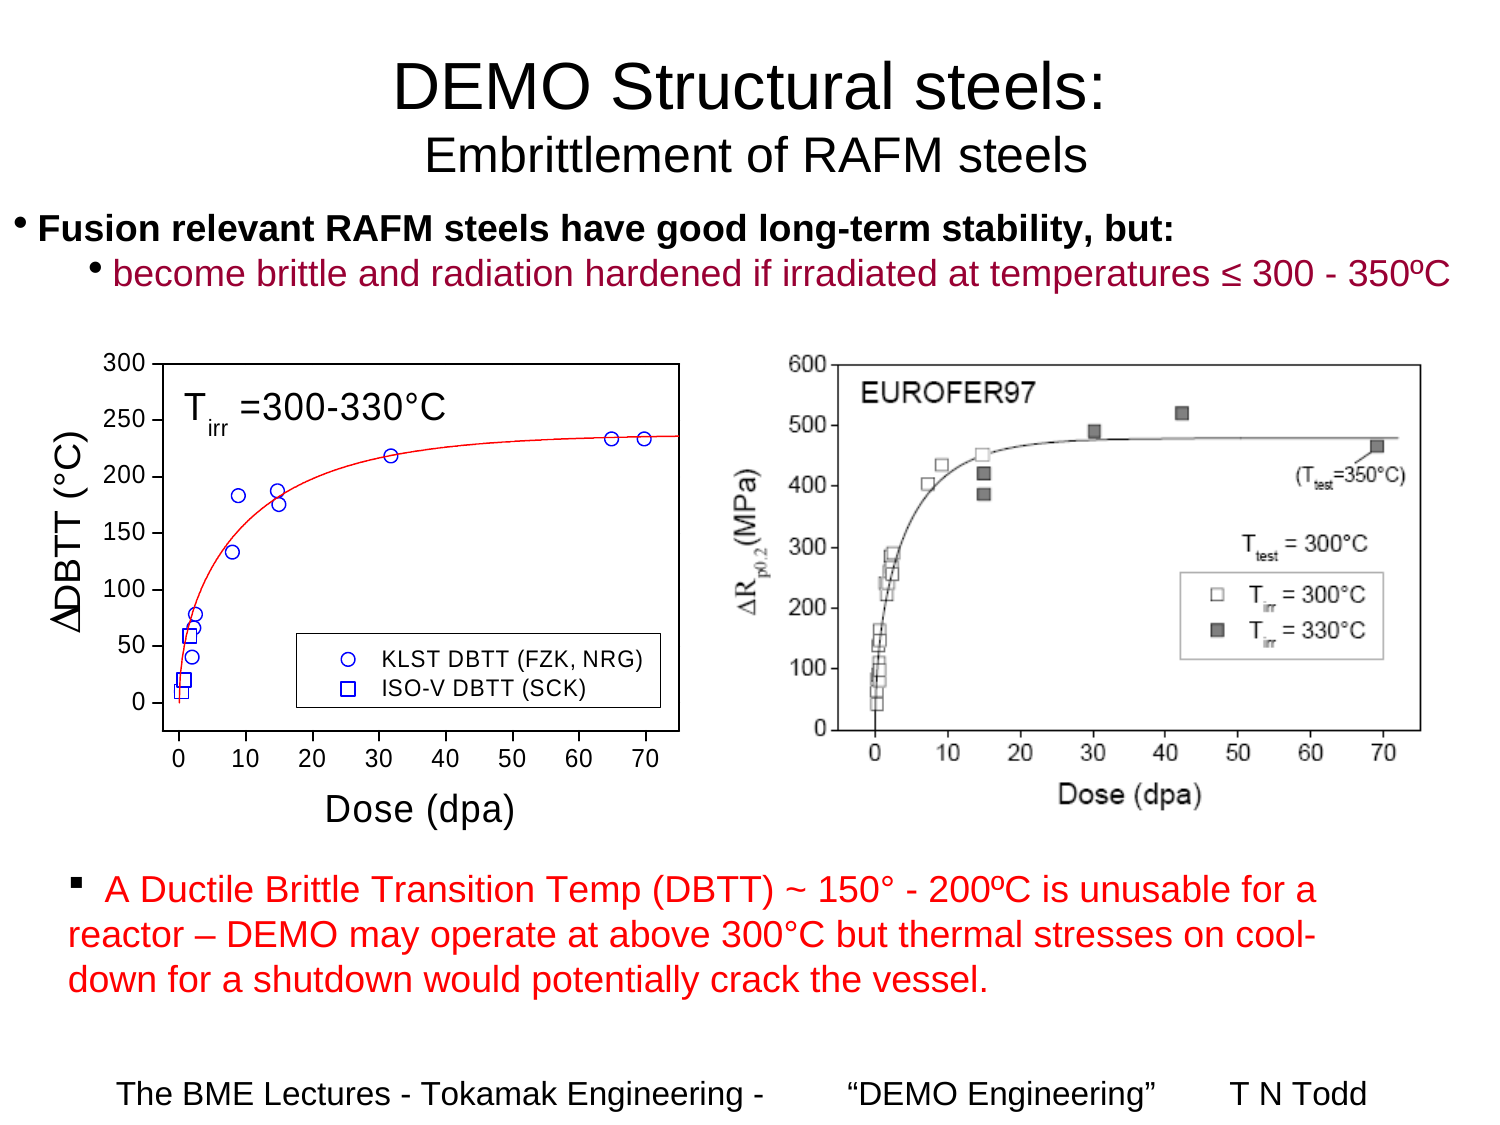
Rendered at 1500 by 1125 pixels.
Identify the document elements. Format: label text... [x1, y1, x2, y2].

picture [41, 326, 715, 834]
picture [726, 350, 1436, 822]
text_box DEMO Structural steels: Embrittlement of RAFM steels [75, 18, 1426, 196]
text_box Fusion relevant RAFM steels have good long-term stability, but: become brittle and radiation hardened if irradiated at temperatures ≤ 300 - 350ºC [0, 196, 1500, 302]
text_box A Ductile Brittle Transition Temp (DBTT) ~ 150° - 200ºC is unusable for a reactor – DEMO may operate at above 300°C but thermal stresses on cool-down for a shutdown would potentially crack the vessel. [53, 857, 1412, 1009]
